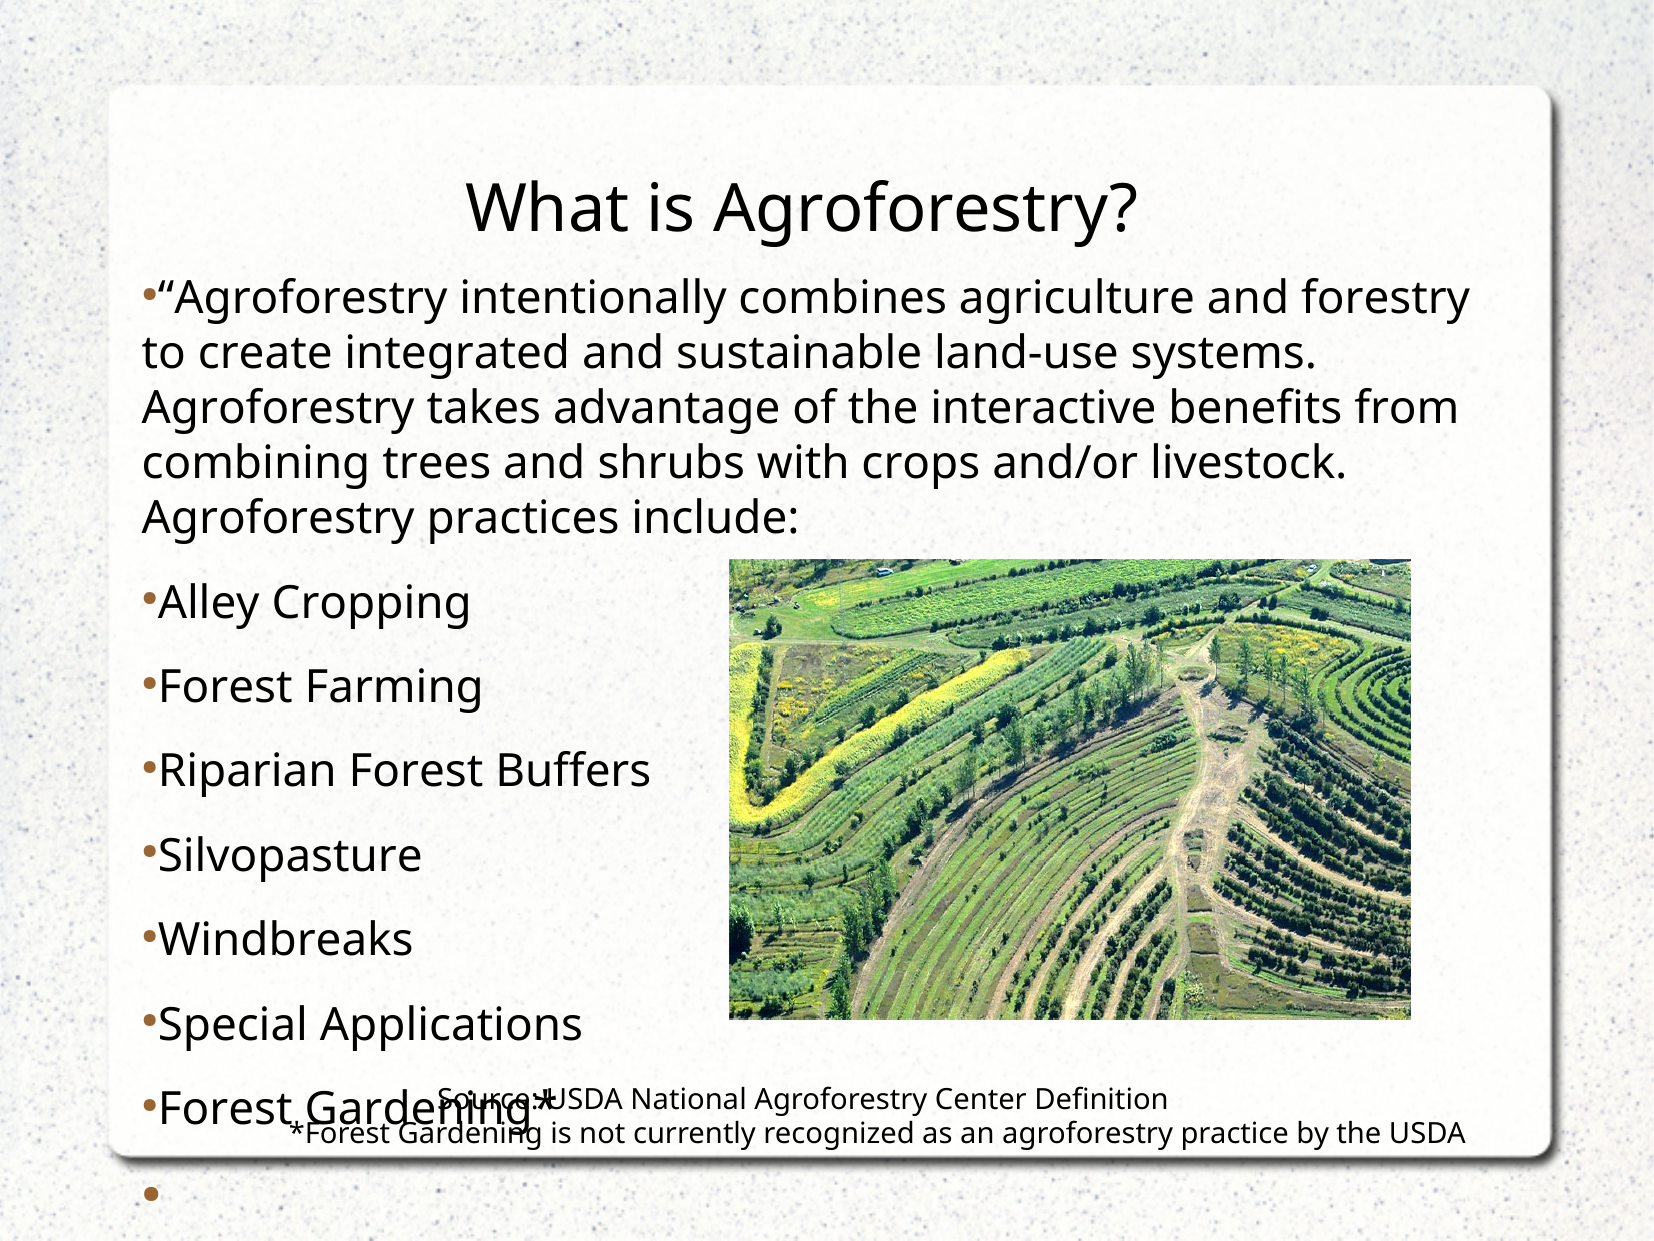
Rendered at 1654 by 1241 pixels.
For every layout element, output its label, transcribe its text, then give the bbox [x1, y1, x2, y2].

picture [729, 559, 1411, 1021]
text_box Source: USDA National Agroforestry Center Definition [437, 1080, 1486, 1116]
text_box *Forest Gardening is not currently recognized as an agroforestry practice by the USDA [288, 1114, 1654, 1186]
list “Agroforestry intentionally combines agriculture and forestry to create integrated and sustainable land-use systems. Agroforestry takes advantage of the interactive benefits from combining trees and shrubs with crops and/or livestock. Agroforestry practices include: Alley Cropping Forest Farming Riparian Forest Buffers Silvopasture Windbreaks Special Applications Forest Gardening* [141, 268, 1501, 1176]
text_box What is Agroforestry? [465, 165, 1531, 371]
